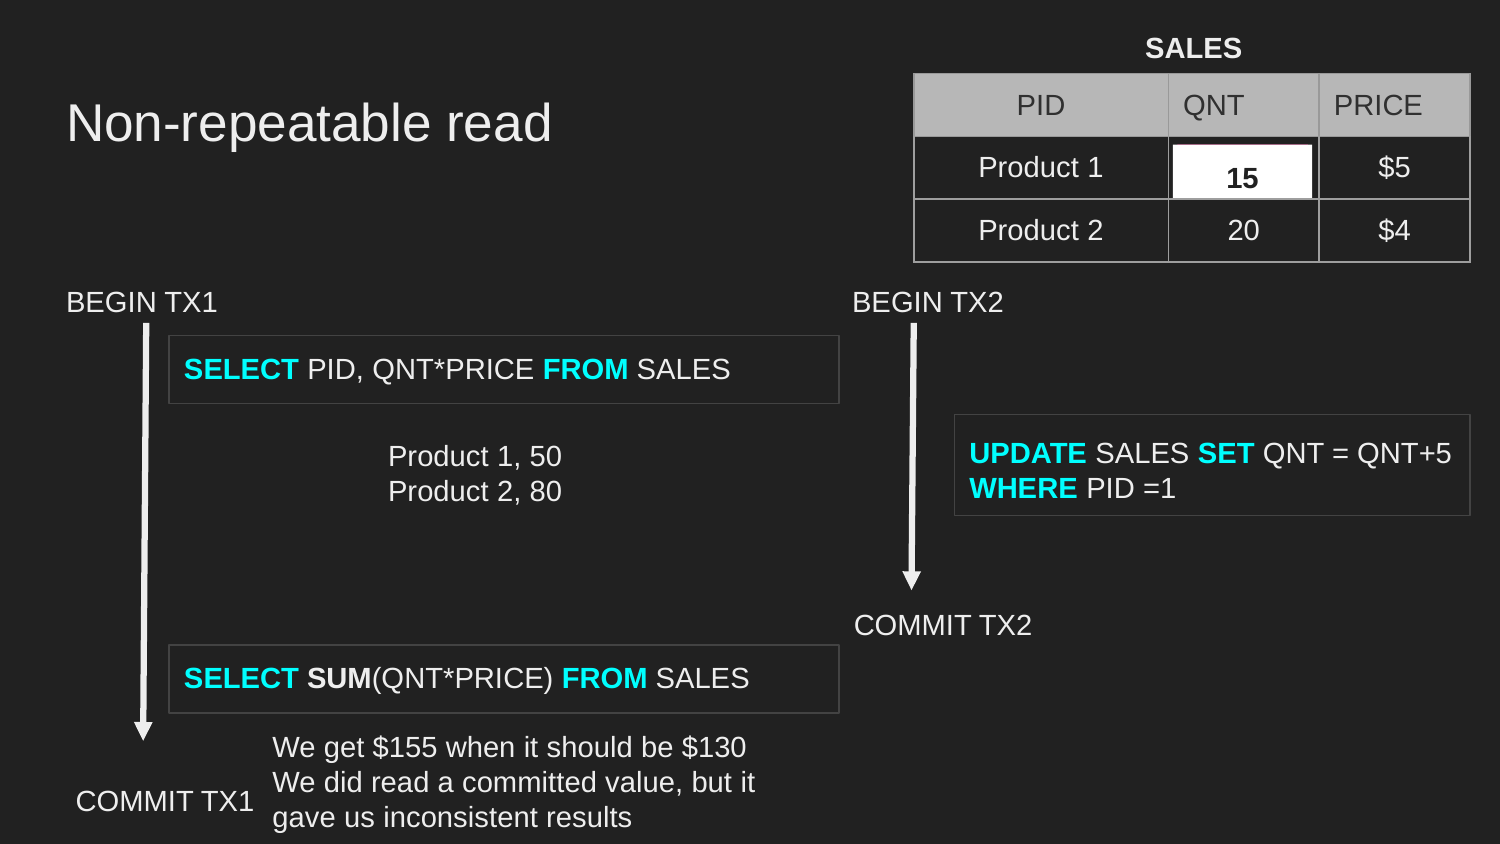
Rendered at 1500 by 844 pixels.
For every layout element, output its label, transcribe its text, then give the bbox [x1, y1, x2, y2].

table_header QNT [1169, 74, 1318, 136]
text_box SALES [1130, 13, 1280, 68]
table_header PRICE [1320, 74, 1469, 136]
text_box UPDATE SALES SET QNT = QNT+5 WHERE PID =1 [954, 414, 1471, 516]
text_box Product 1, 50 Product 2, 80 [373, 421, 579, 491]
table_cell Product 1 [915, 137, 1168, 198]
text_box BEGIN TX1 [51, 267, 235, 322]
table_cell $5 [1320, 137, 1469, 198]
table_cell 20 [1169, 200, 1318, 261]
table_cell $4 [1320, 200, 1469, 261]
table_cell Product 2 [915, 200, 1168, 261]
text_box SELECT PID, QNT*PRICE FROM SALES [168, 335, 839, 404]
text_box SELECT SUM(QNT*PRICE) FROM SALES [168, 644, 839, 714]
text_box BEGIN TX2 [837, 267, 1021, 322]
text_box 15 [1172, 144, 1313, 198]
text_box COMMIT TX1 [60, 767, 278, 821]
text_box We get $155 when it should be $130 We did read a committed value, but it gave us inconsistent results [257, 713, 838, 782]
table_header PID [915, 74, 1168, 136]
text_box COMMIT TX2 [838, 591, 1056, 645]
title Non-repeatable read [51, 72, 624, 167]
table_cell 10 [1169, 137, 1318, 198]
